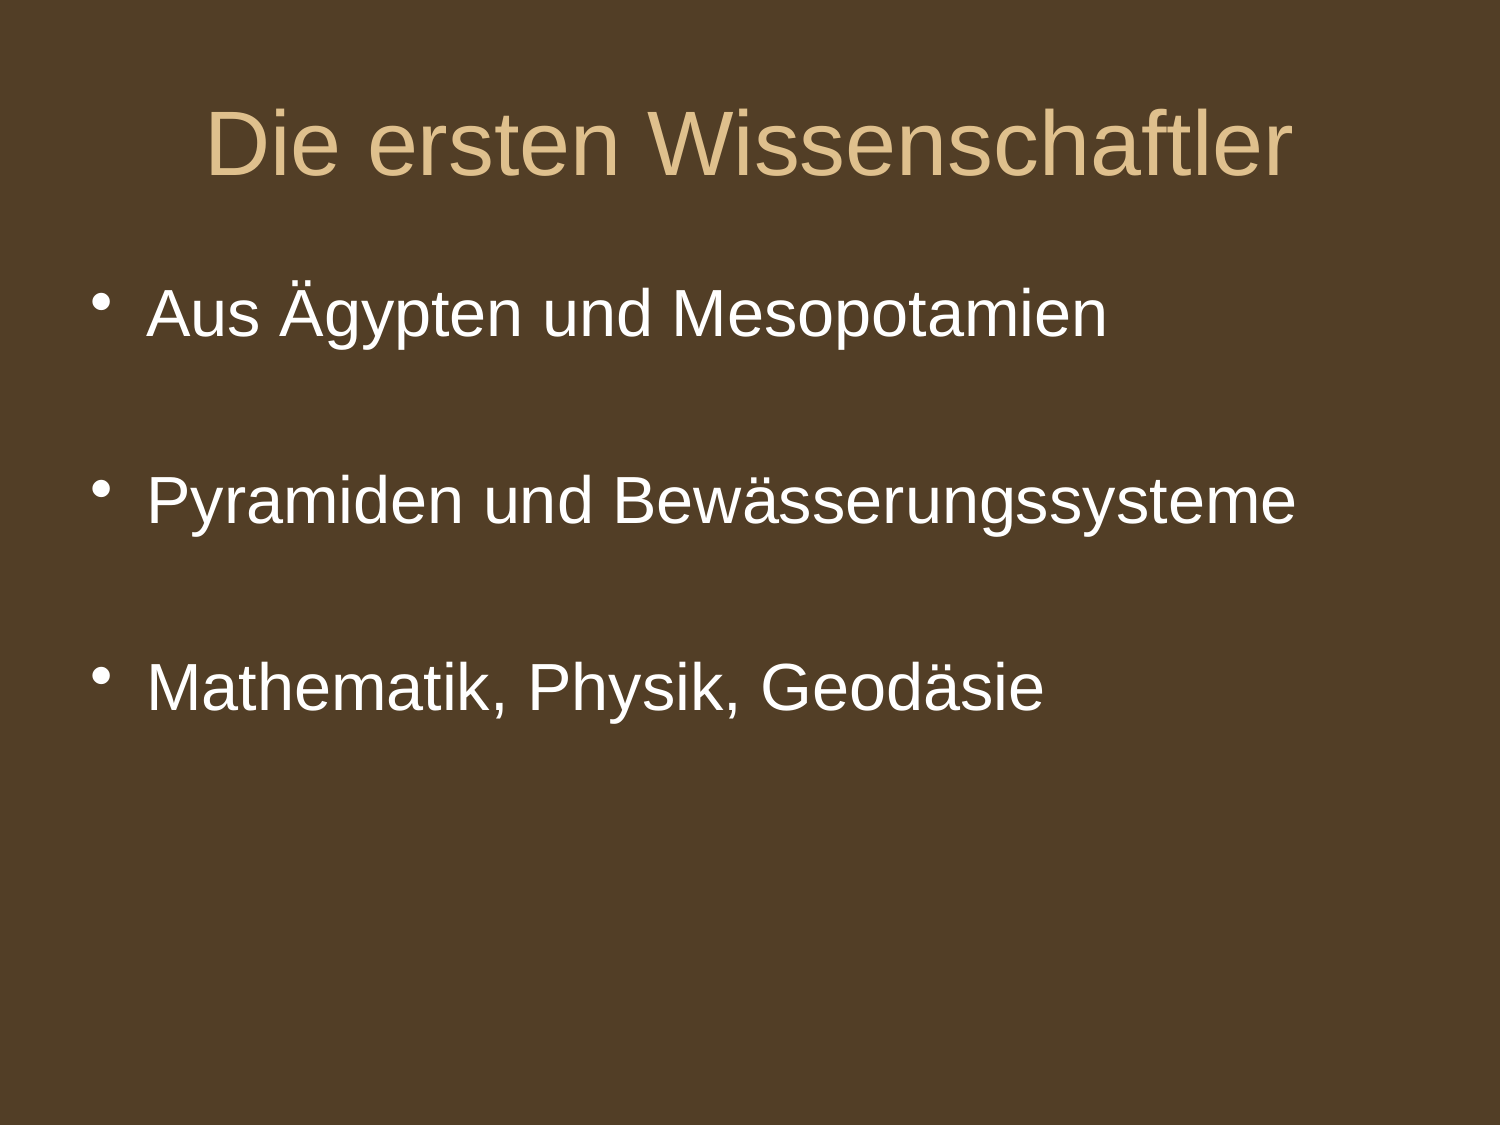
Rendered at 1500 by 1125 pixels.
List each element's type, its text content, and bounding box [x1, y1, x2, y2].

list Aus Ägypten und Mesopotamien Pyramiden und Bewässerungssysteme Mathematik, Physik, Geodäsie [75, 262, 1425, 1005]
title Die ersten Wissenschaftler [75, 45, 1425, 233]
